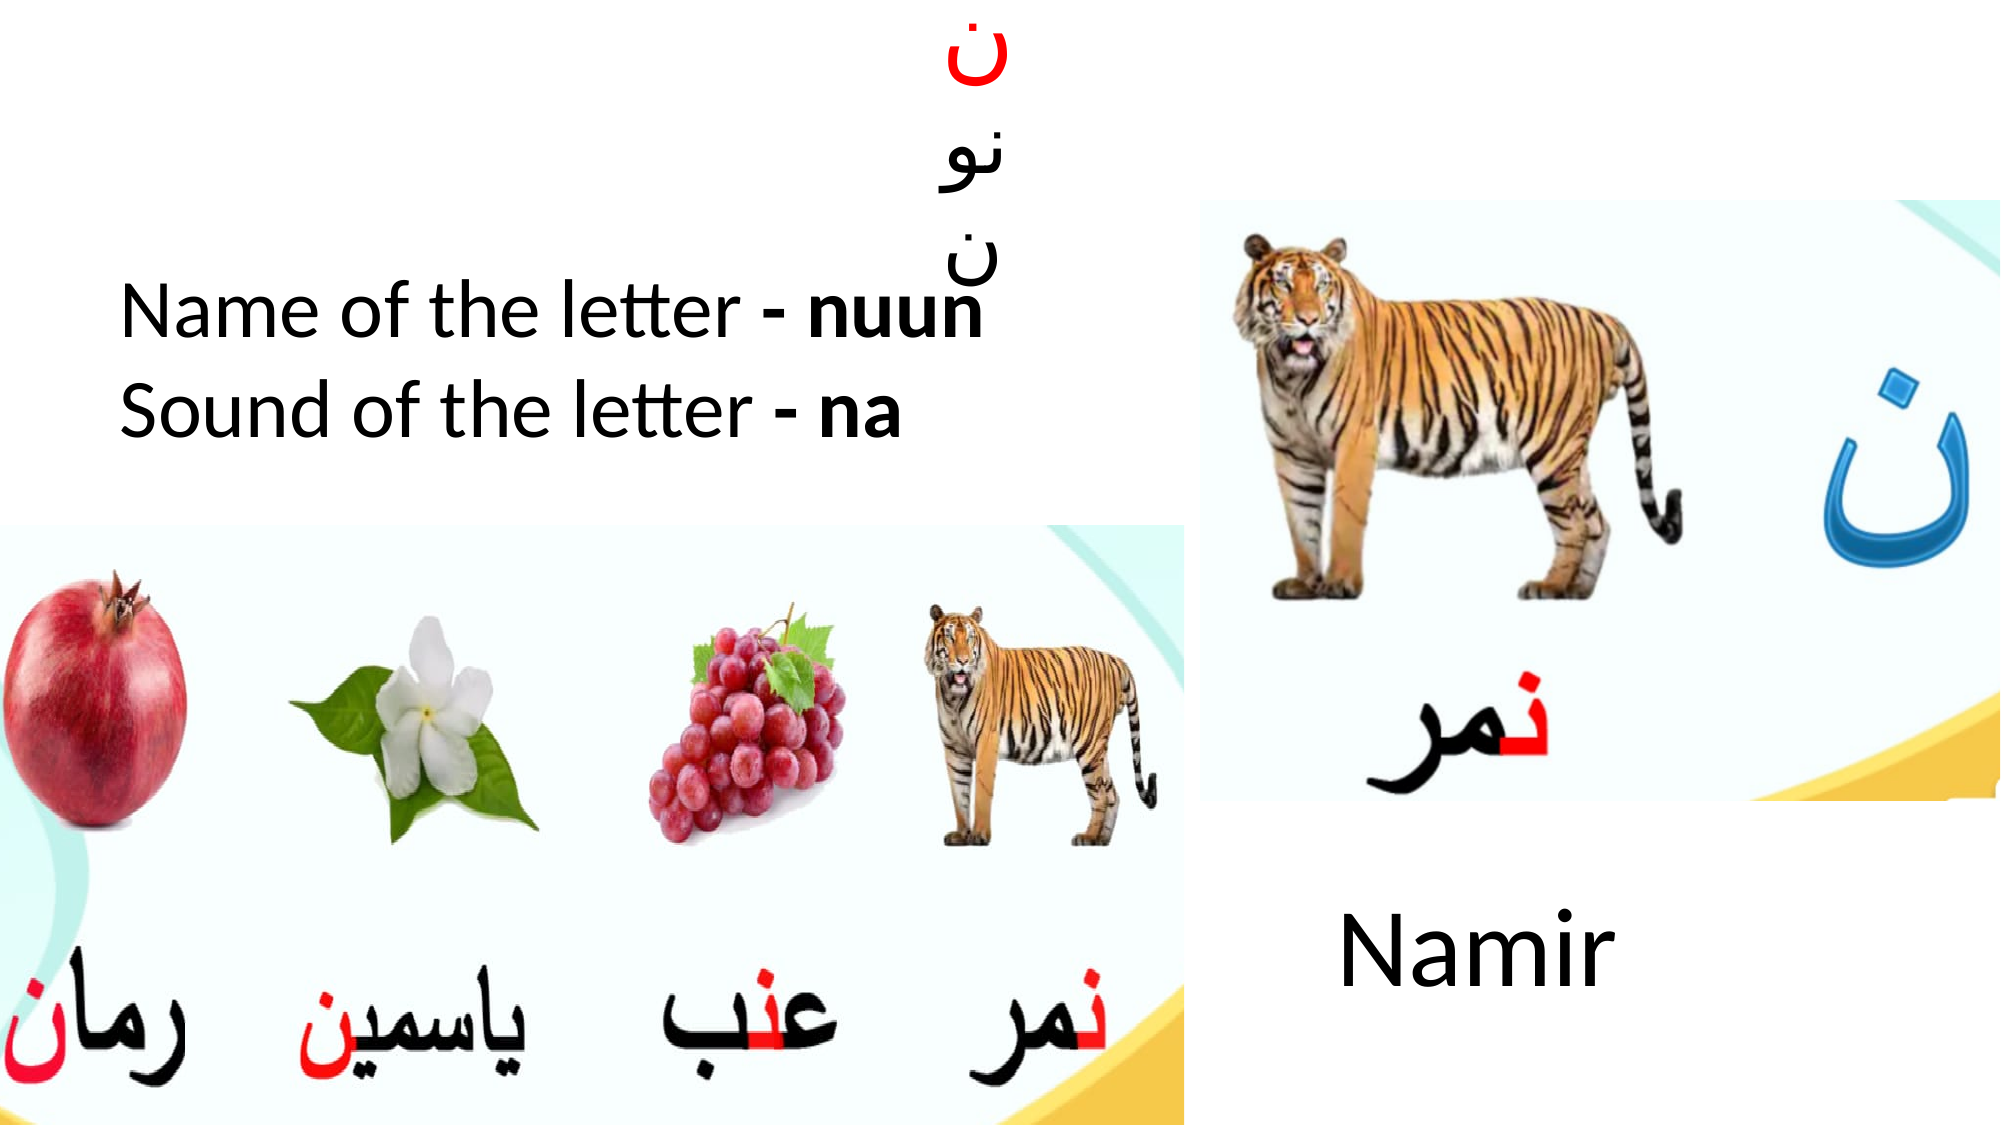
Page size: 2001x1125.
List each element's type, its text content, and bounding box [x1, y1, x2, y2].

text_box ن نون [927, 0, 1073, 201]
text_box Name of the letter - nuun Sound of the letter - na [104, 246, 1034, 464]
picture [1200, 200, 2000, 801]
text_box Namir [1321, 866, 1939, 1019]
picture [0, 525, 1185, 1125]
